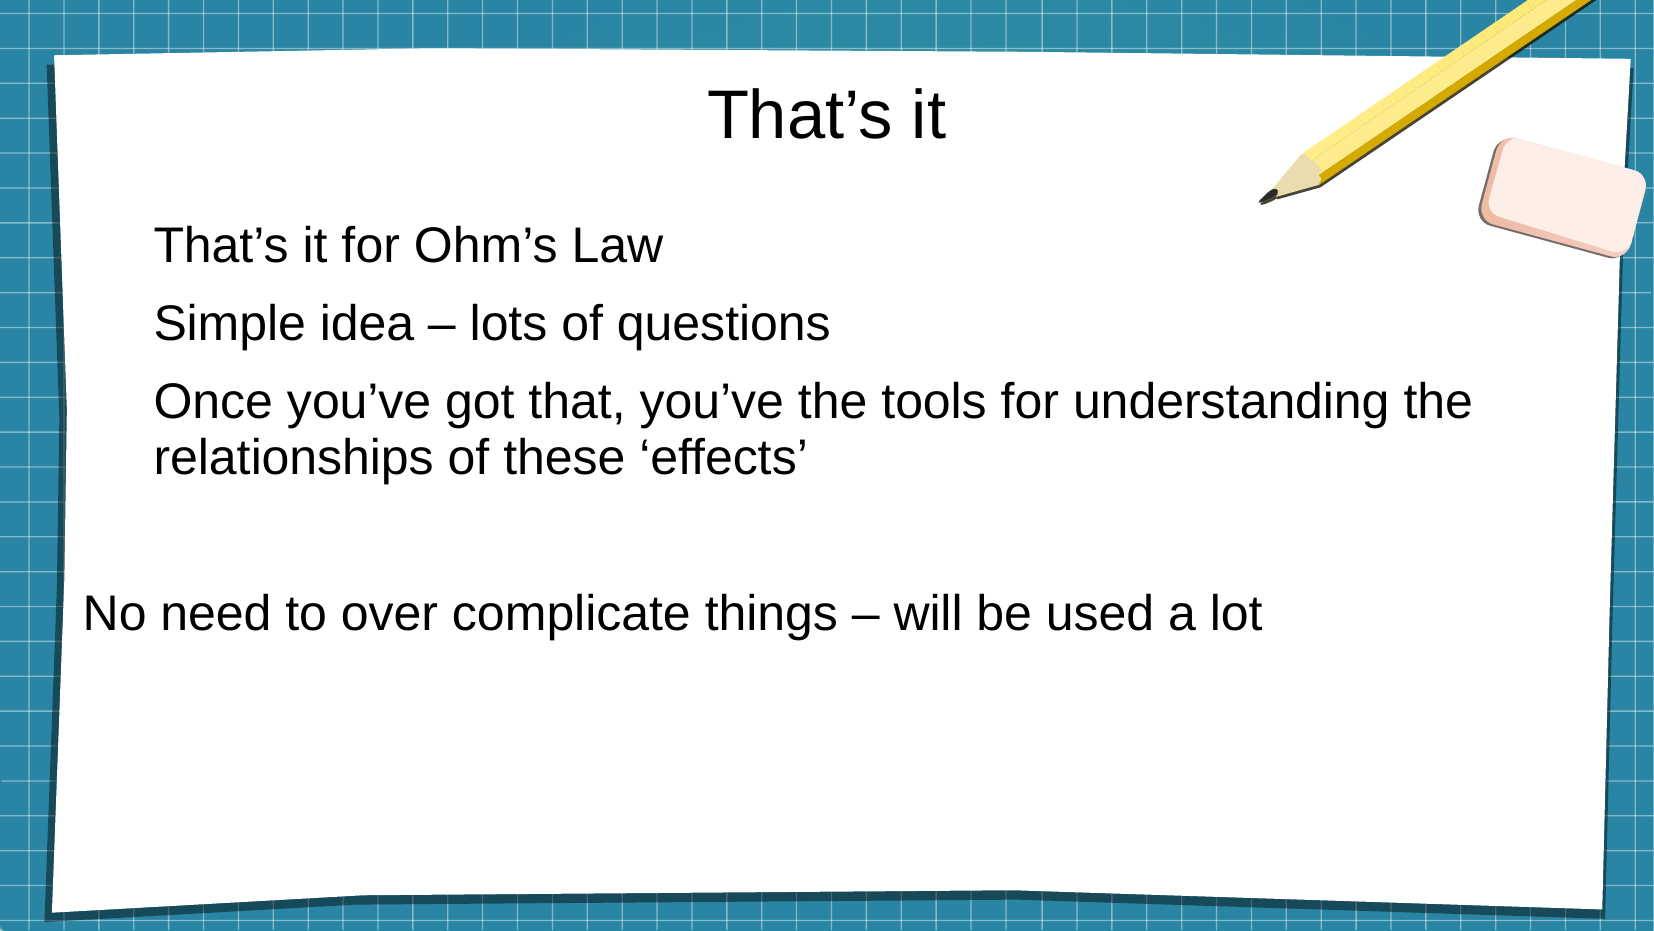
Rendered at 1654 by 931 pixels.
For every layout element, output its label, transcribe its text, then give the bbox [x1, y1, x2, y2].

title That’s it [82, 37, 1571, 193]
list That’s it for Ohm’s Law Simple idea – lots of questions Once you’ve got that, you’ve the tools for understanding the relationships of these ‘effects’ No need to over complicate things – will be used a lot [82, 217, 1571, 758]
